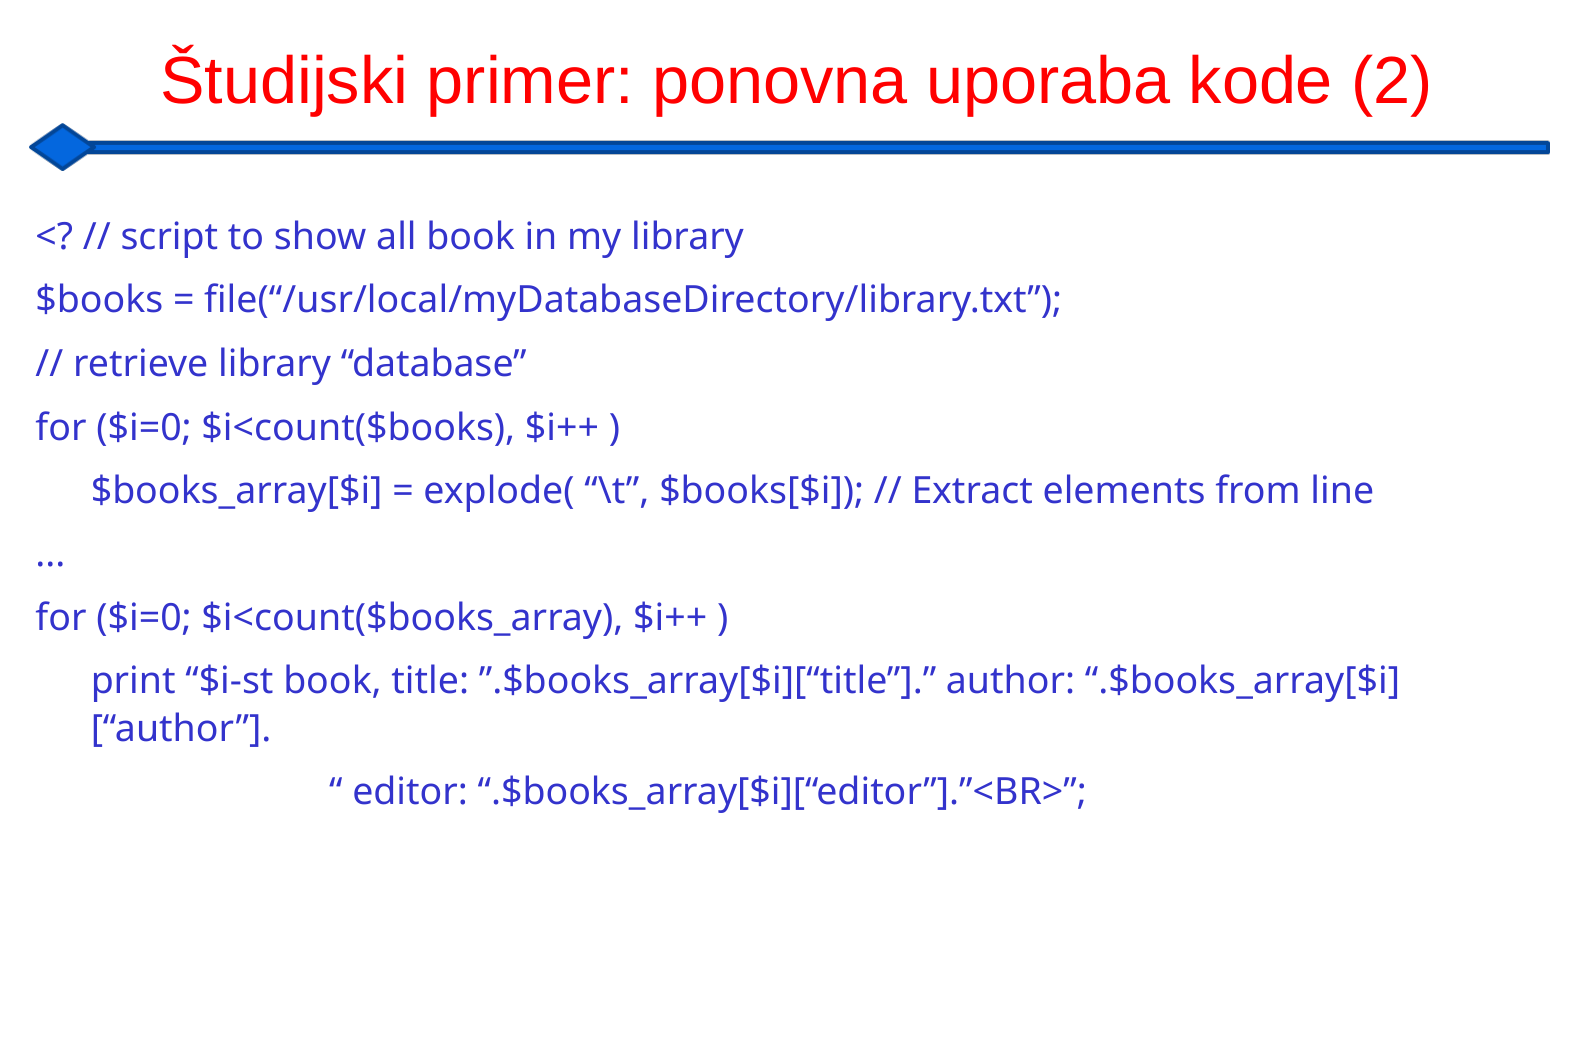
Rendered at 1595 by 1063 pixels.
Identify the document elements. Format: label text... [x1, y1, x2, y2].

text_box <? // script to show all book in my library $books = file(“/usr/local/myDatabaseDirectory/library.txt”); // retrieve library “database” for ($i=0; $i<count($books), $i++ ) $books_array[$i] = explode( “\t”, $books[$i]); // Extract elements from line ... for ($i=0; $i<count($books_array), $i++ ) print “$i-st book, title: ”.$books_array[$i][“title”].” author: “.$books_array[$i][“author”]. “ editor: “.$books_array[$i][“editor”].”<BR>”; [35, 214, 1536, 810]
title Študijski primer: ponovna uporaba kode (2) [0, 26, 1595, 134]
picture [28, 134, 1551, 172]
